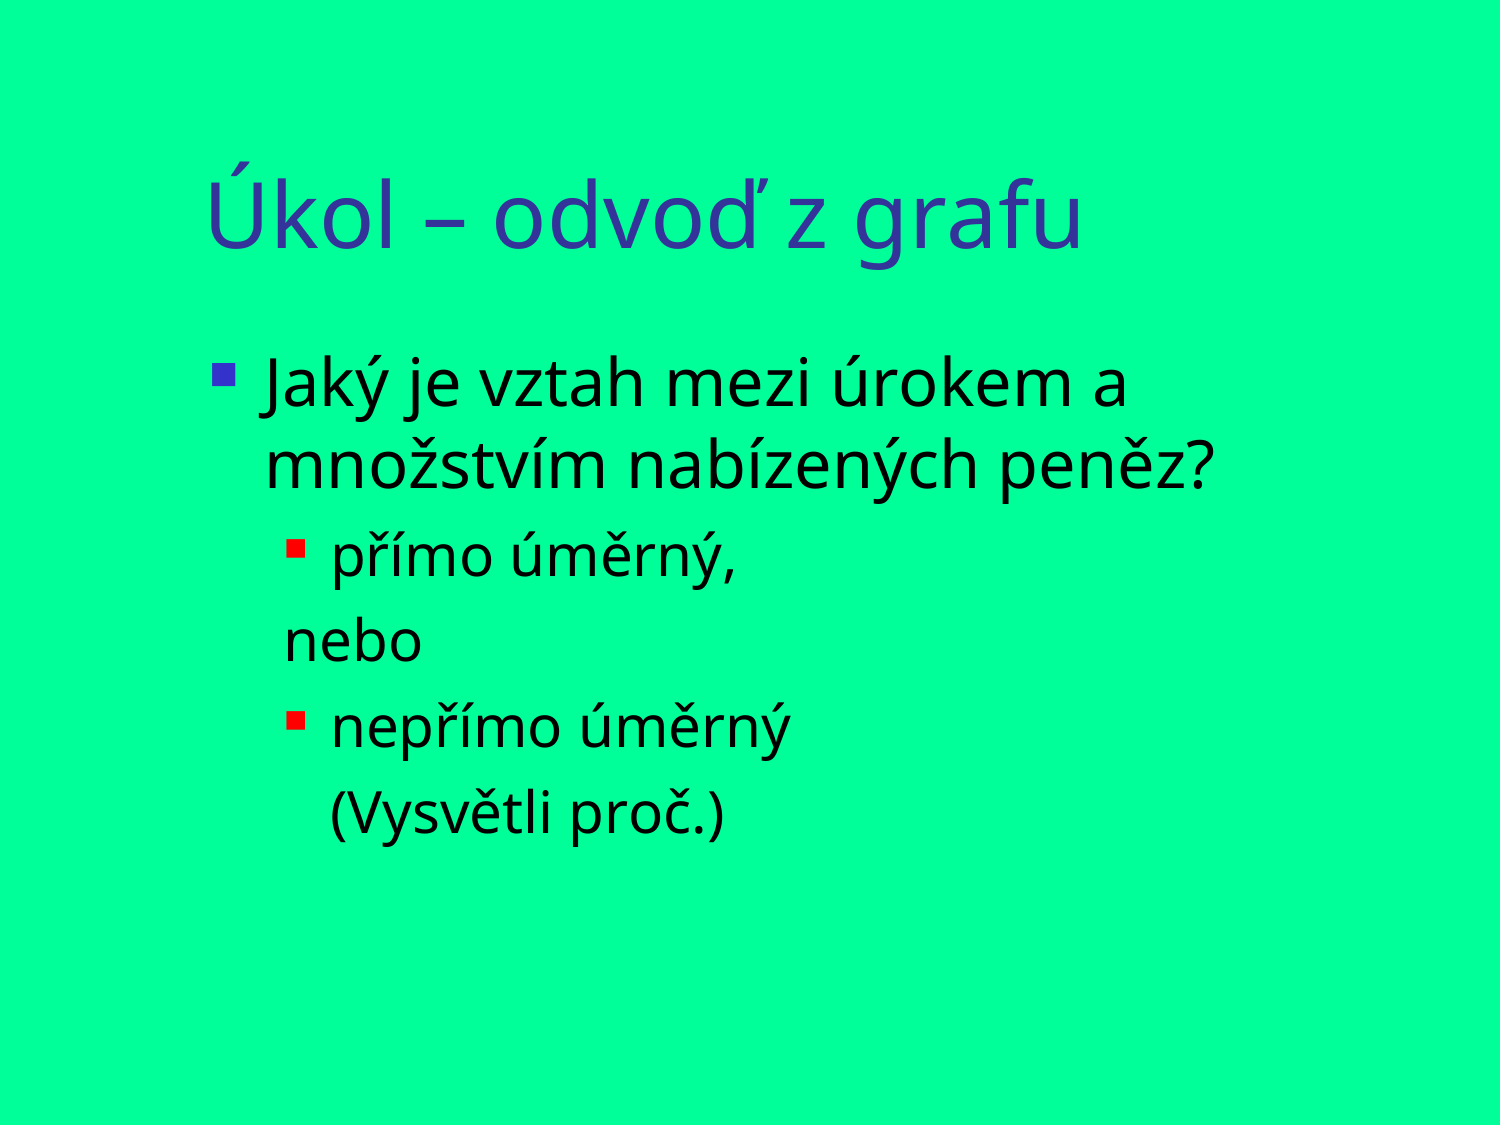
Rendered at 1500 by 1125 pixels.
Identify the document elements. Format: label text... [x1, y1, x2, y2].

list Jaký je vztah mezi úrokem a množstvím nabízených peněz? přímo úměrný, nebo nepřímo úměrný (Vysvětli proč.) [193, 331, 1469, 1032]
title Úkol – odvoď z grafu [188, 35, 1467, 276]
